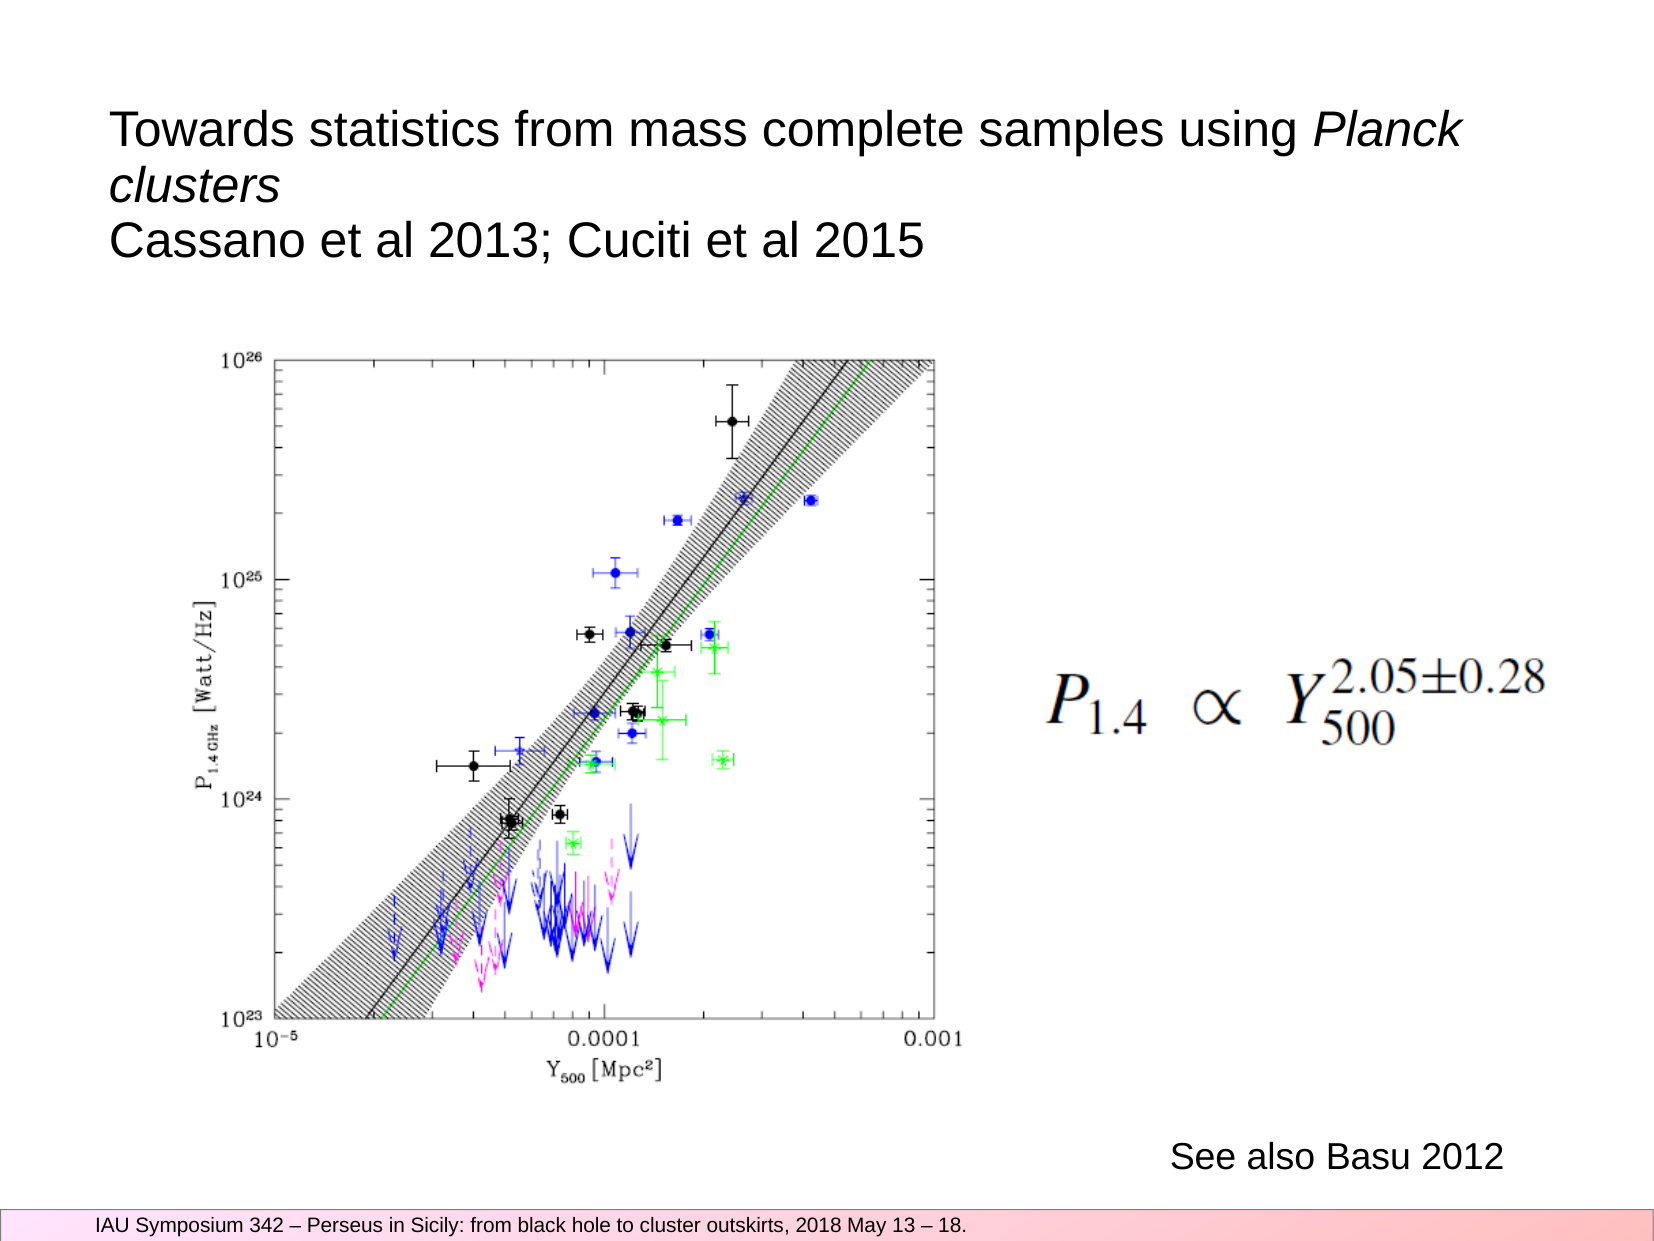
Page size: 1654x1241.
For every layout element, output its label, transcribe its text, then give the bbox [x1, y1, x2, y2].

text_box See also Basu 2012 [1155, 1128, 1591, 1186]
picture [1035, 646, 1553, 751]
picture [180, 330, 977, 1096]
text_box Towards statistics from mass complete samples using Planck clusters Cassano et al 2013; Cuciti et al 2015 [94, 93, 1546, 286]
